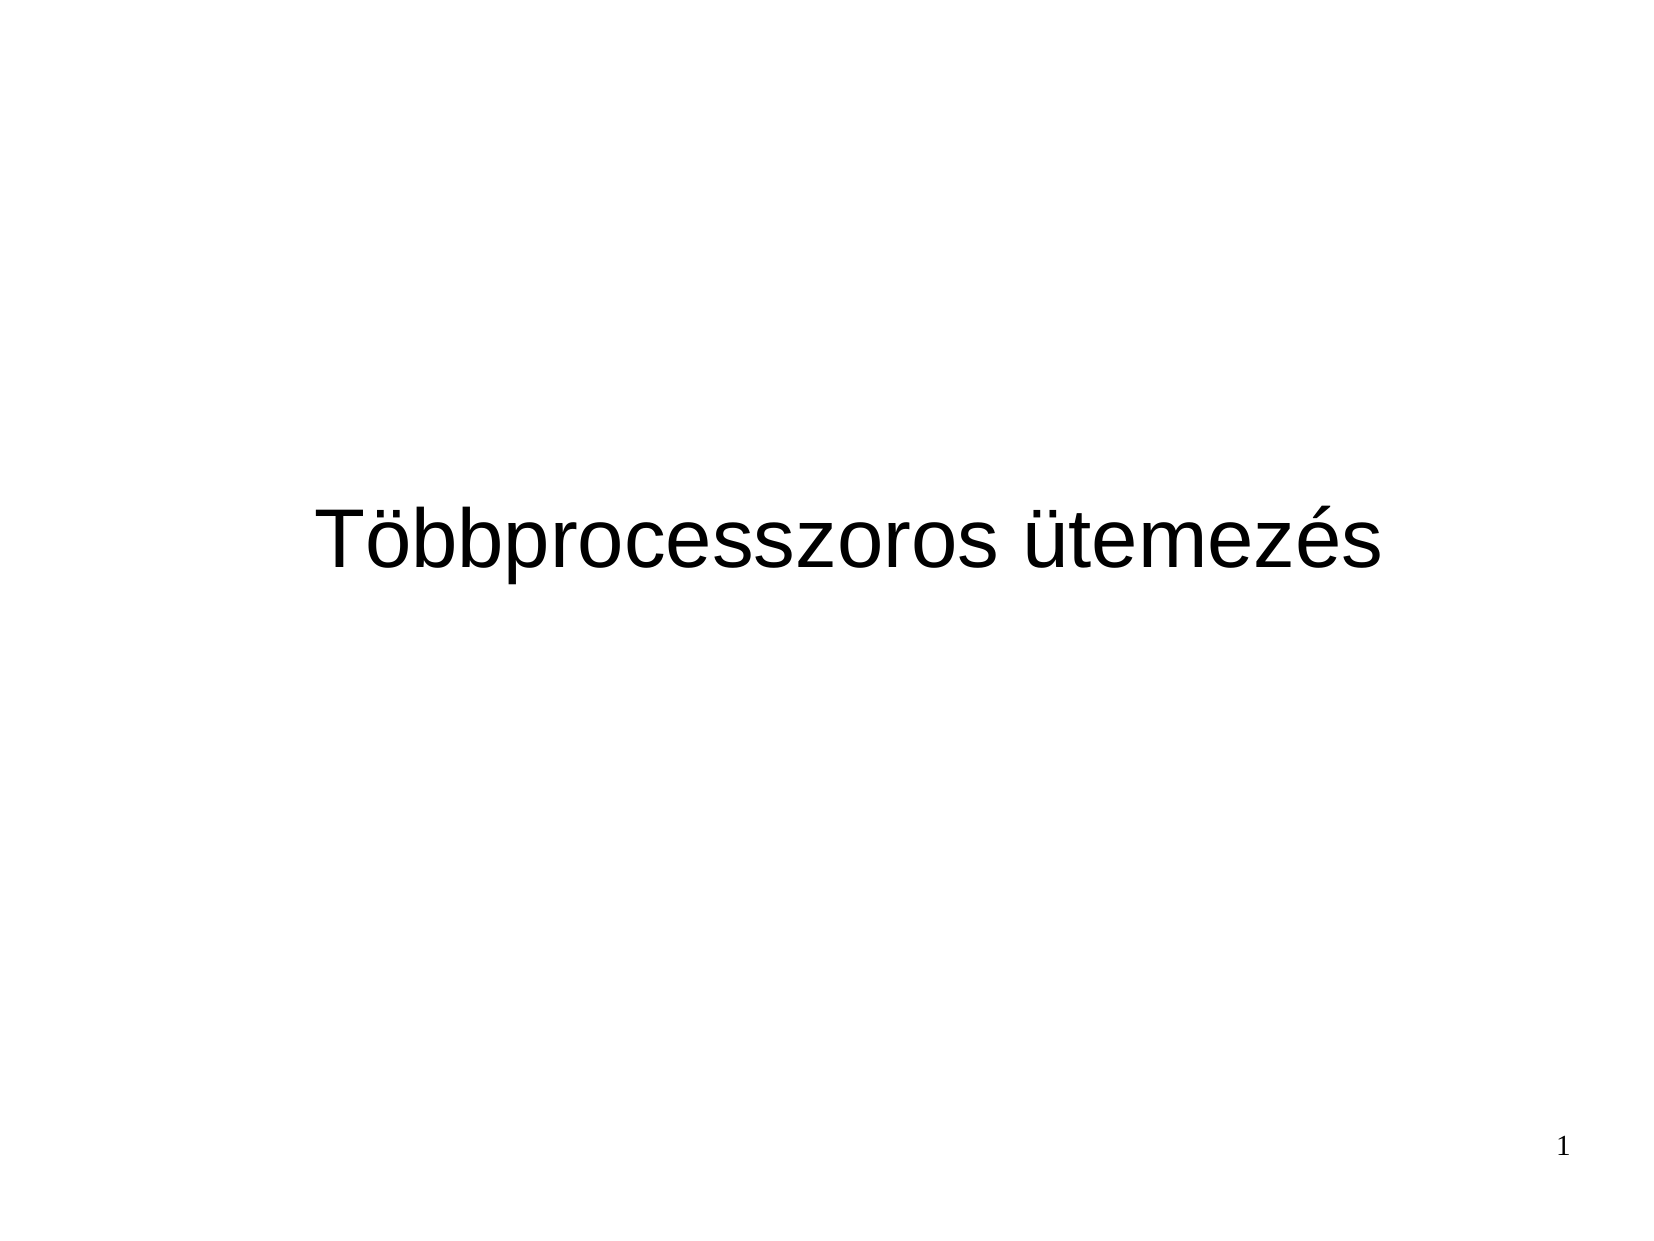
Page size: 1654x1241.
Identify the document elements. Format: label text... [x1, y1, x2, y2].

subtitle Többprocesszoros ütemezés [162, 476, 1536, 616]
